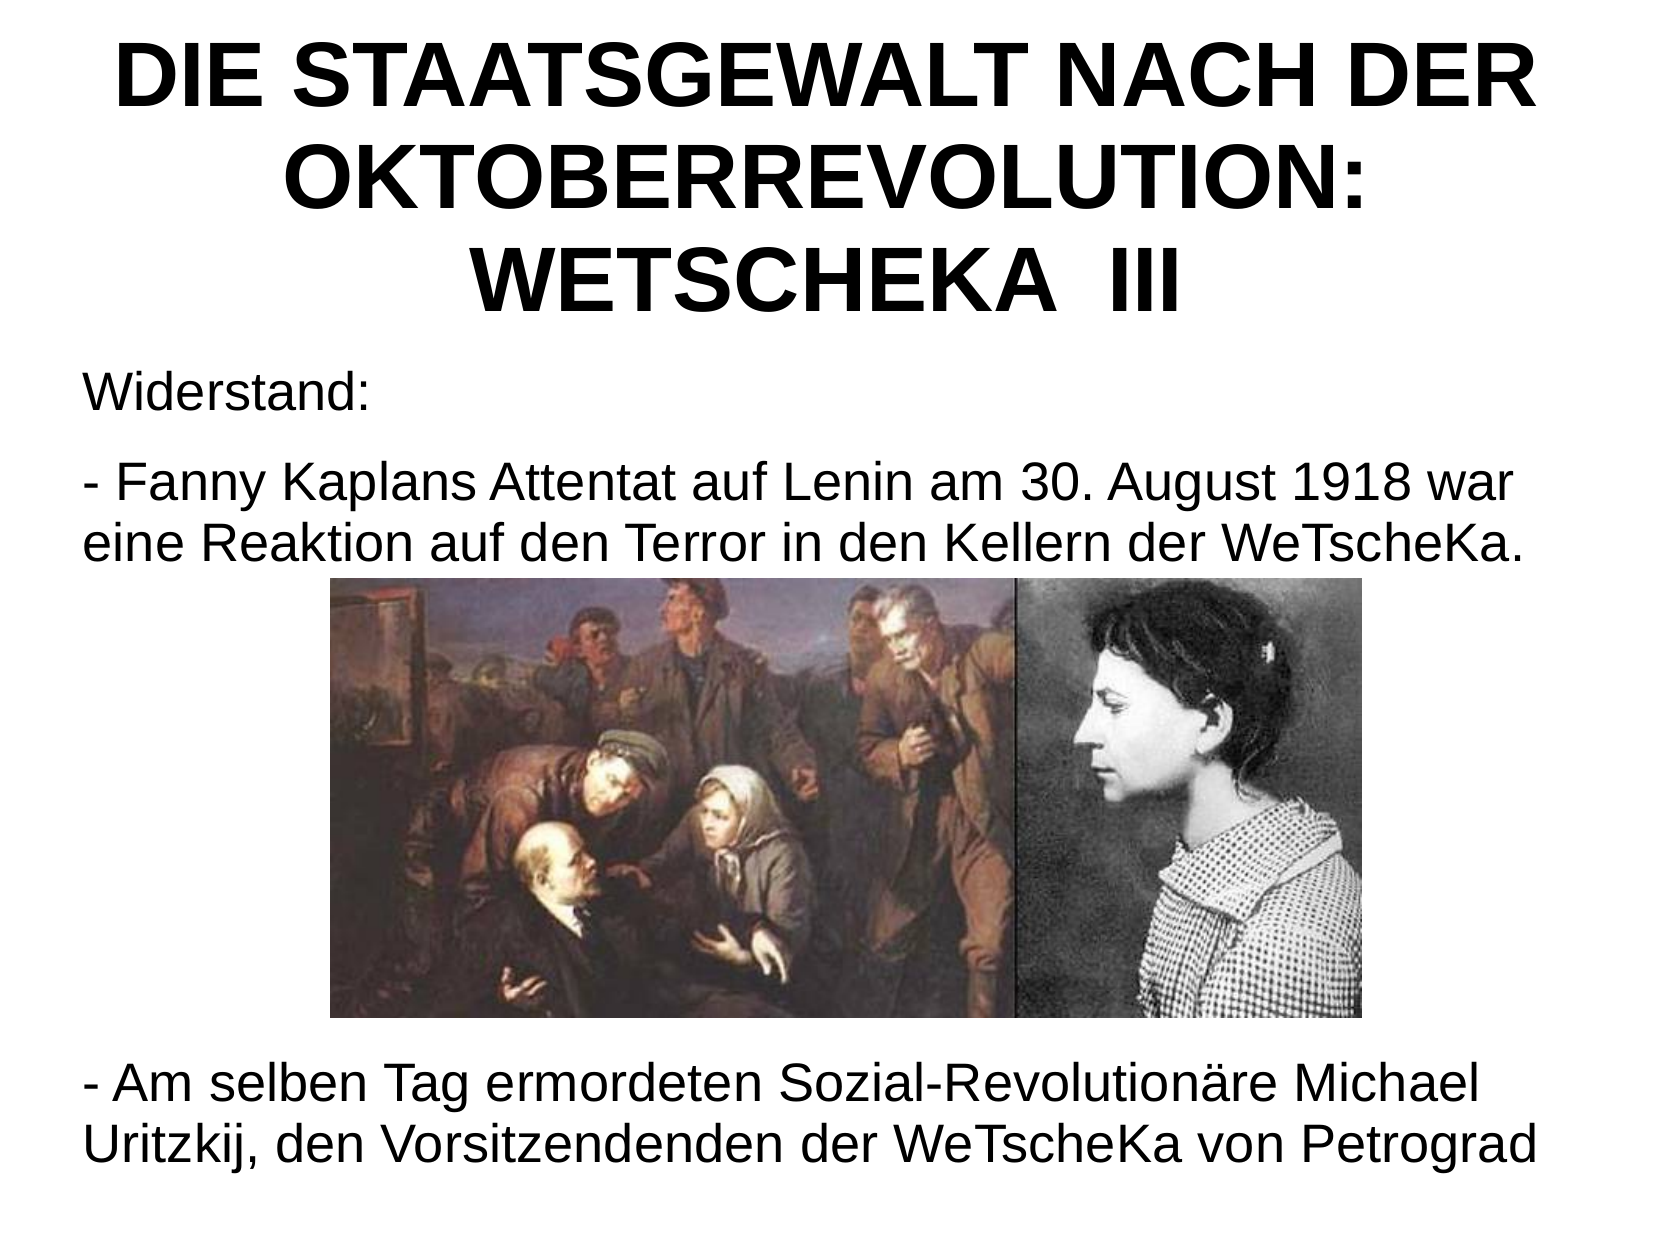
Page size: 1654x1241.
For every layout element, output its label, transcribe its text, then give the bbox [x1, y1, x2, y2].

picture [330, 578, 1362, 1018]
list Widerstand: - Fanny Kaplans Attentat auf Lenin am 30. August 1918 war eine Reaktion auf den Terror in den Kellern der WeTscheKa. - Am selben Tag ermordeten Sozial-Revolutionäre Michael Uritzkij, den Vorsitzendenden der WeTscheKa von Petrograd [82, 271, 1630, 1241]
title DIE STAATSGEWALT NACH DER OKTOBERREVOLUTION: WETSCHEKA III [82, 23, 1571, 271]
